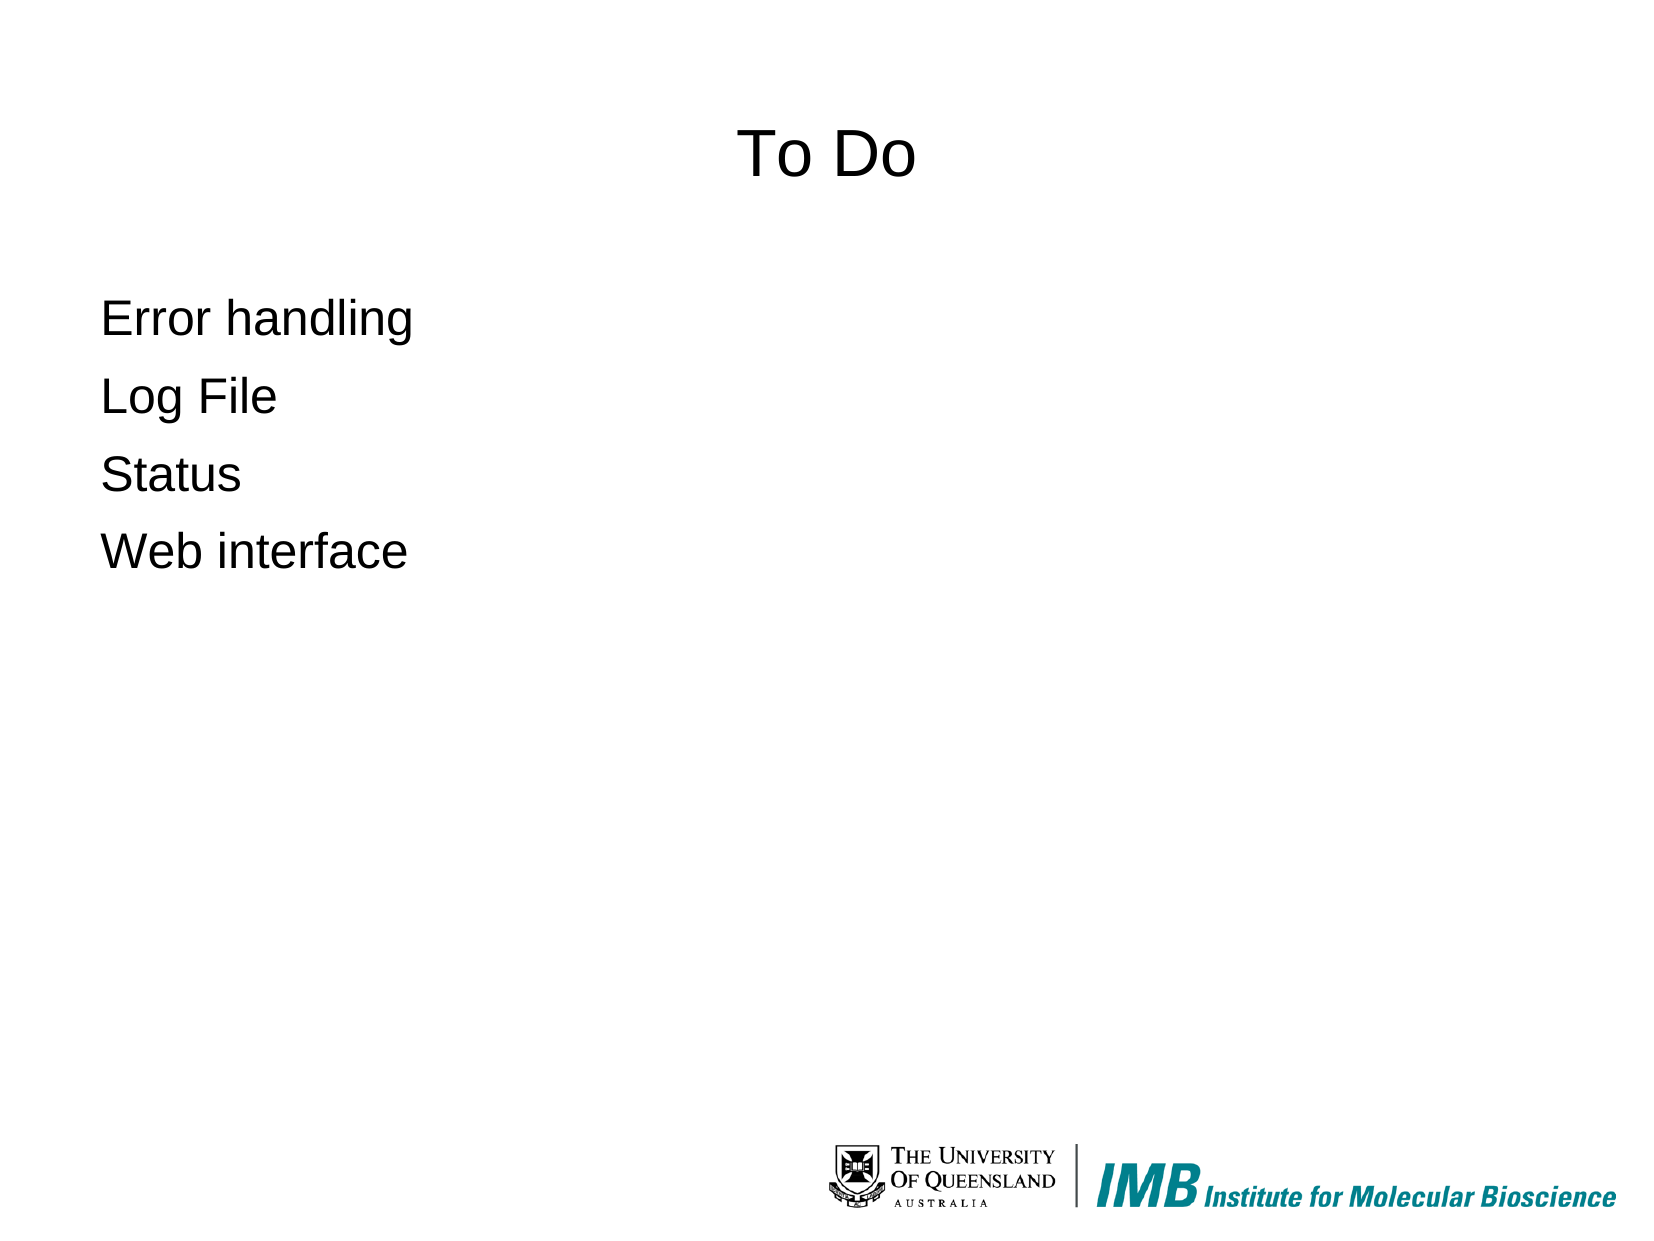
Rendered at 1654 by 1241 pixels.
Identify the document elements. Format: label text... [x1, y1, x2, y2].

picture [826, 1142, 1618, 1211]
title To Do [82, 49, 1571, 257]
list Error handling Log File Status Web interface [82, 290, 1571, 1094]
